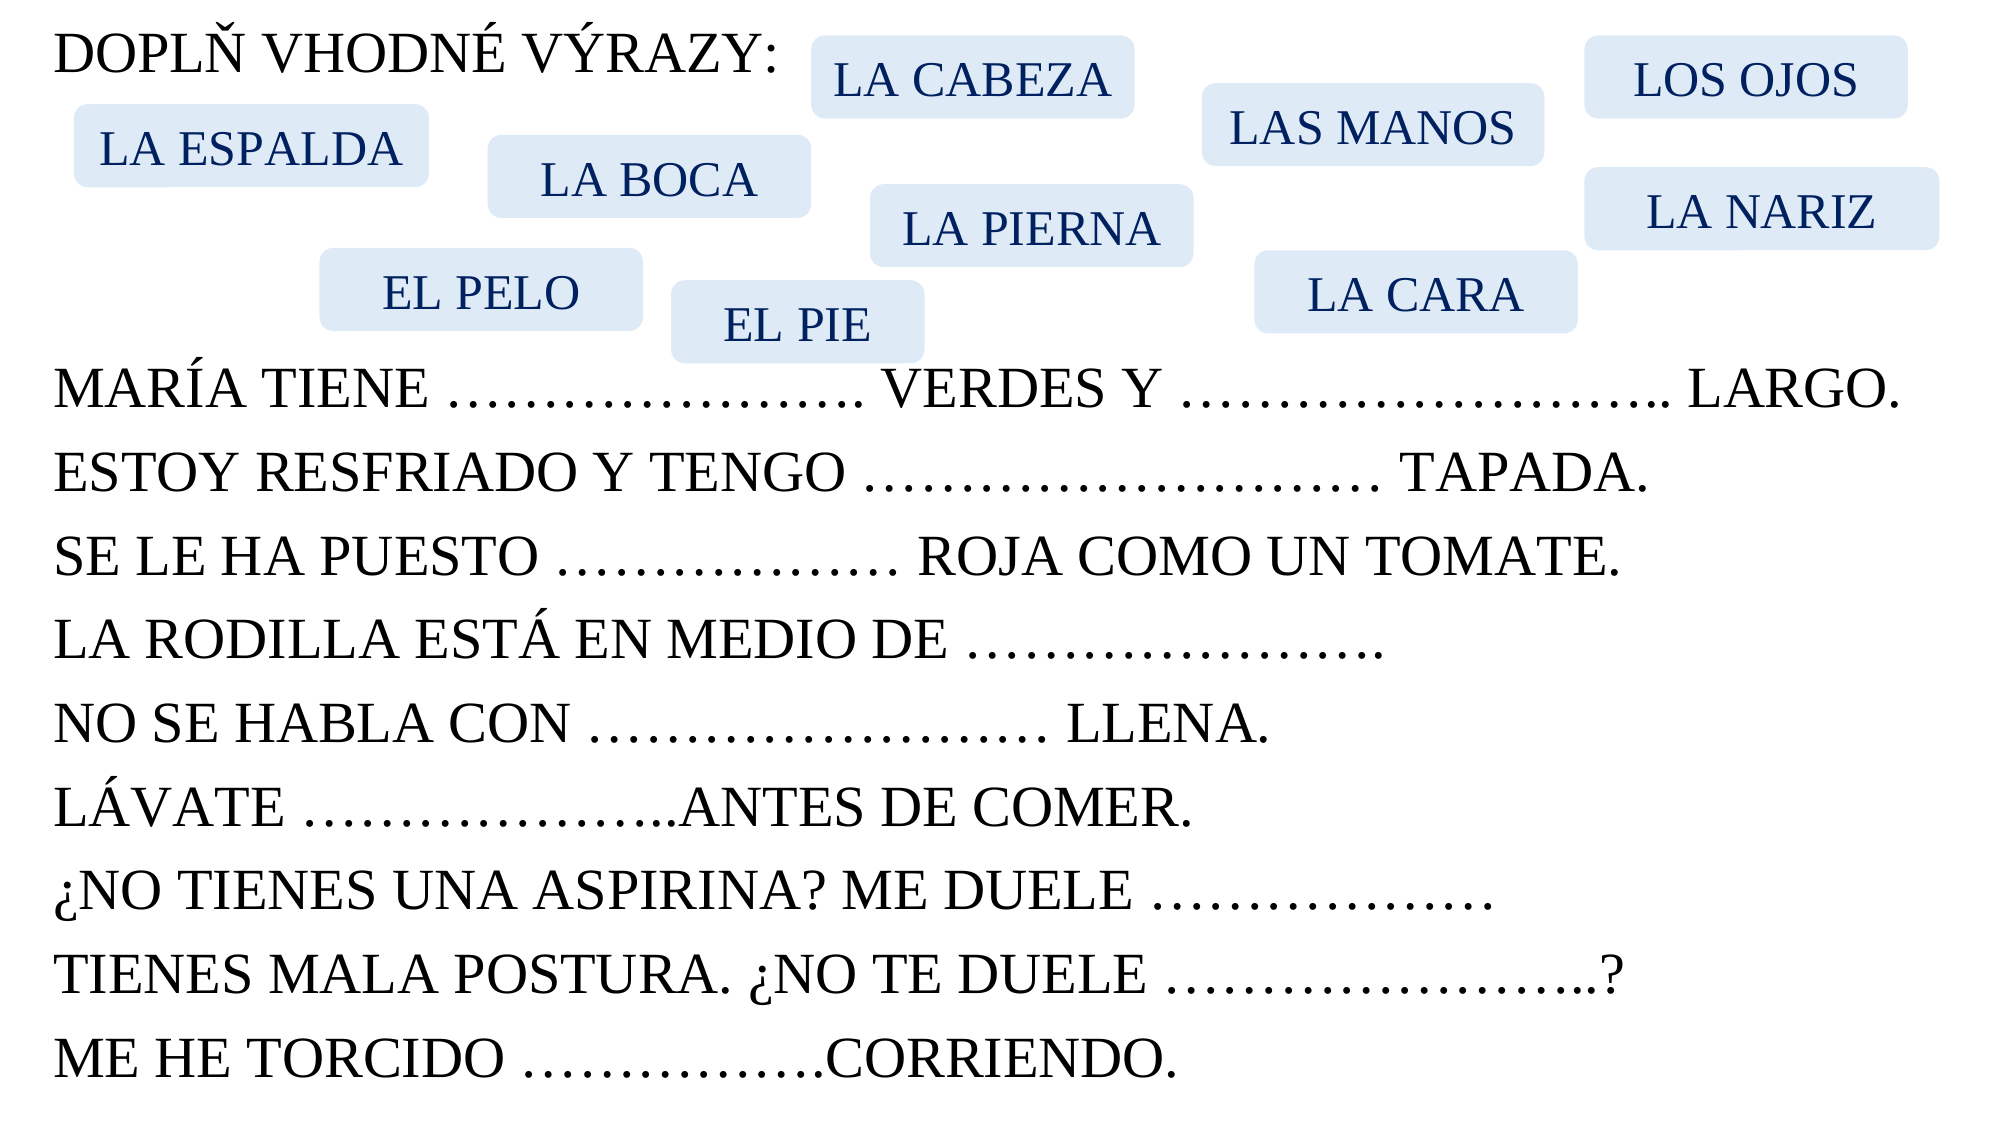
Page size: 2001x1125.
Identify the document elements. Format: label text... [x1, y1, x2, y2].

text_box LOS OJOS [1584, 35, 1908, 119]
text_box LAS MANOS [1202, 83, 1545, 167]
list DOPLŇ VHODNÉ VÝRAZY: MARÍA TIENE …………………. VERDES Y …………………….. LARGO. ESTOY RESFRIADO Y TENGO ……………………… TAPADA. SE LE HA PUESTO ……………… ROJA COMO UN TOMATE. LA RODILLA ESTÁ EN MEDIO DE …………………. NO SE HABLA CON …………………… LLENA. LÁVATE ………………..ANTES DE COMER. ¿NO TIENES UNA ASPIRINA? ME DUELE ……………… TIENES MALA POSTURA. ¿NO TE DUELE …………………..? ME HE TORCIDO …………….CORRIENDO. [38, 14, 1974, 1125]
text_box EL PELO [319, 247, 643, 332]
text_box LA CARA [1254, 250, 1578, 334]
text_box EL PIE [671, 280, 925, 364]
text_box LA NARIZ [1584, 167, 1940, 251]
text_box LA ESPALDA [73, 104, 429, 188]
text_box LA BOCA [487, 134, 812, 218]
text_box LA CABEZA [811, 35, 1135, 119]
text_box LA PIERNA [870, 184, 1194, 268]
